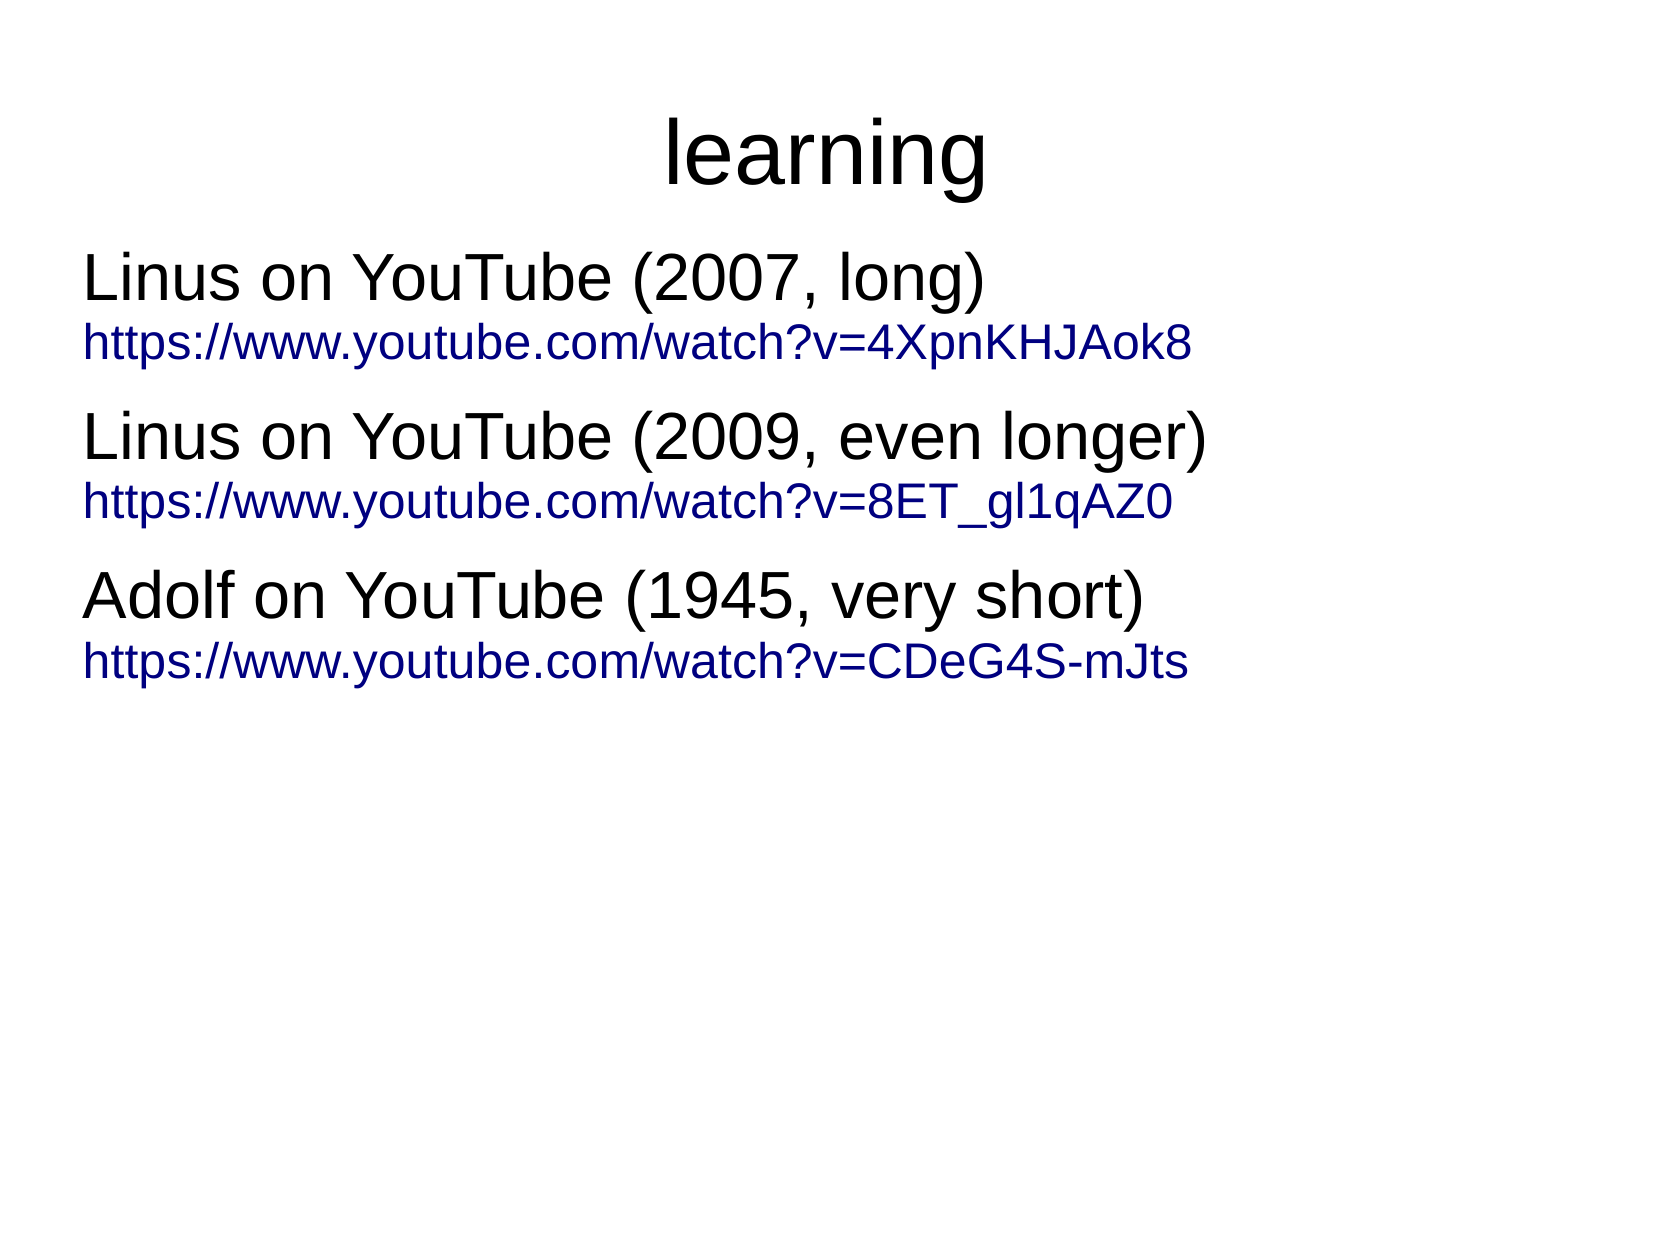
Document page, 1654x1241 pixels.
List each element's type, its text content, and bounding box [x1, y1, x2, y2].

list Linus on YouTube (2007, long) https://www.youtube.com/watch?v=4XpnKHJAok8 Linus on YouTube (2009, even longer) https://www.youtube.com/watch?v=8ET_gl1qAZ0 Adolf on YouTube (1945, very short) https://www.youtube.com/watch?v=CDeG4S-mJts [82, 240, 1571, 1186]
title learning [82, 49, 1571, 240]
